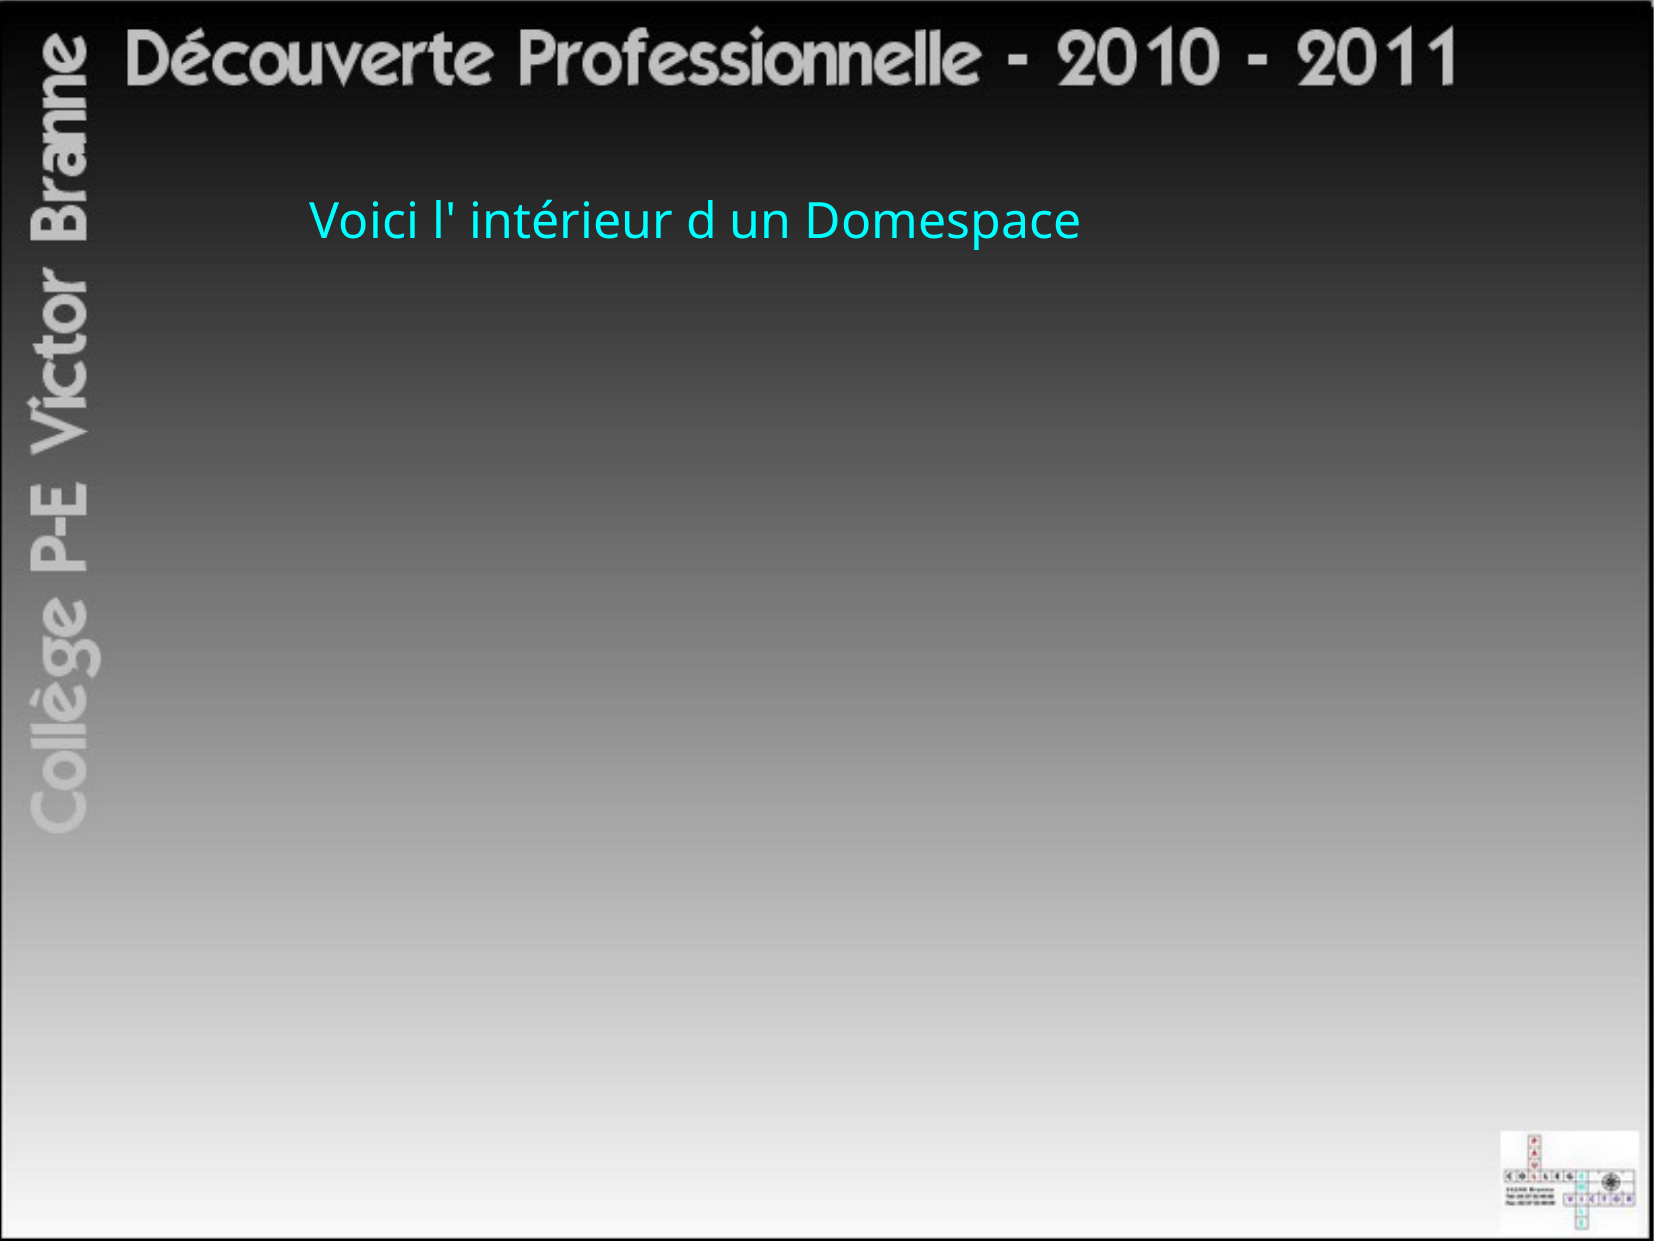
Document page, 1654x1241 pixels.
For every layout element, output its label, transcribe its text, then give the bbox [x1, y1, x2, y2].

picture [0, 0, 1654, 1241]
text_box Voici l' intérieur d un Domespace [295, 177, 1565, 262]
